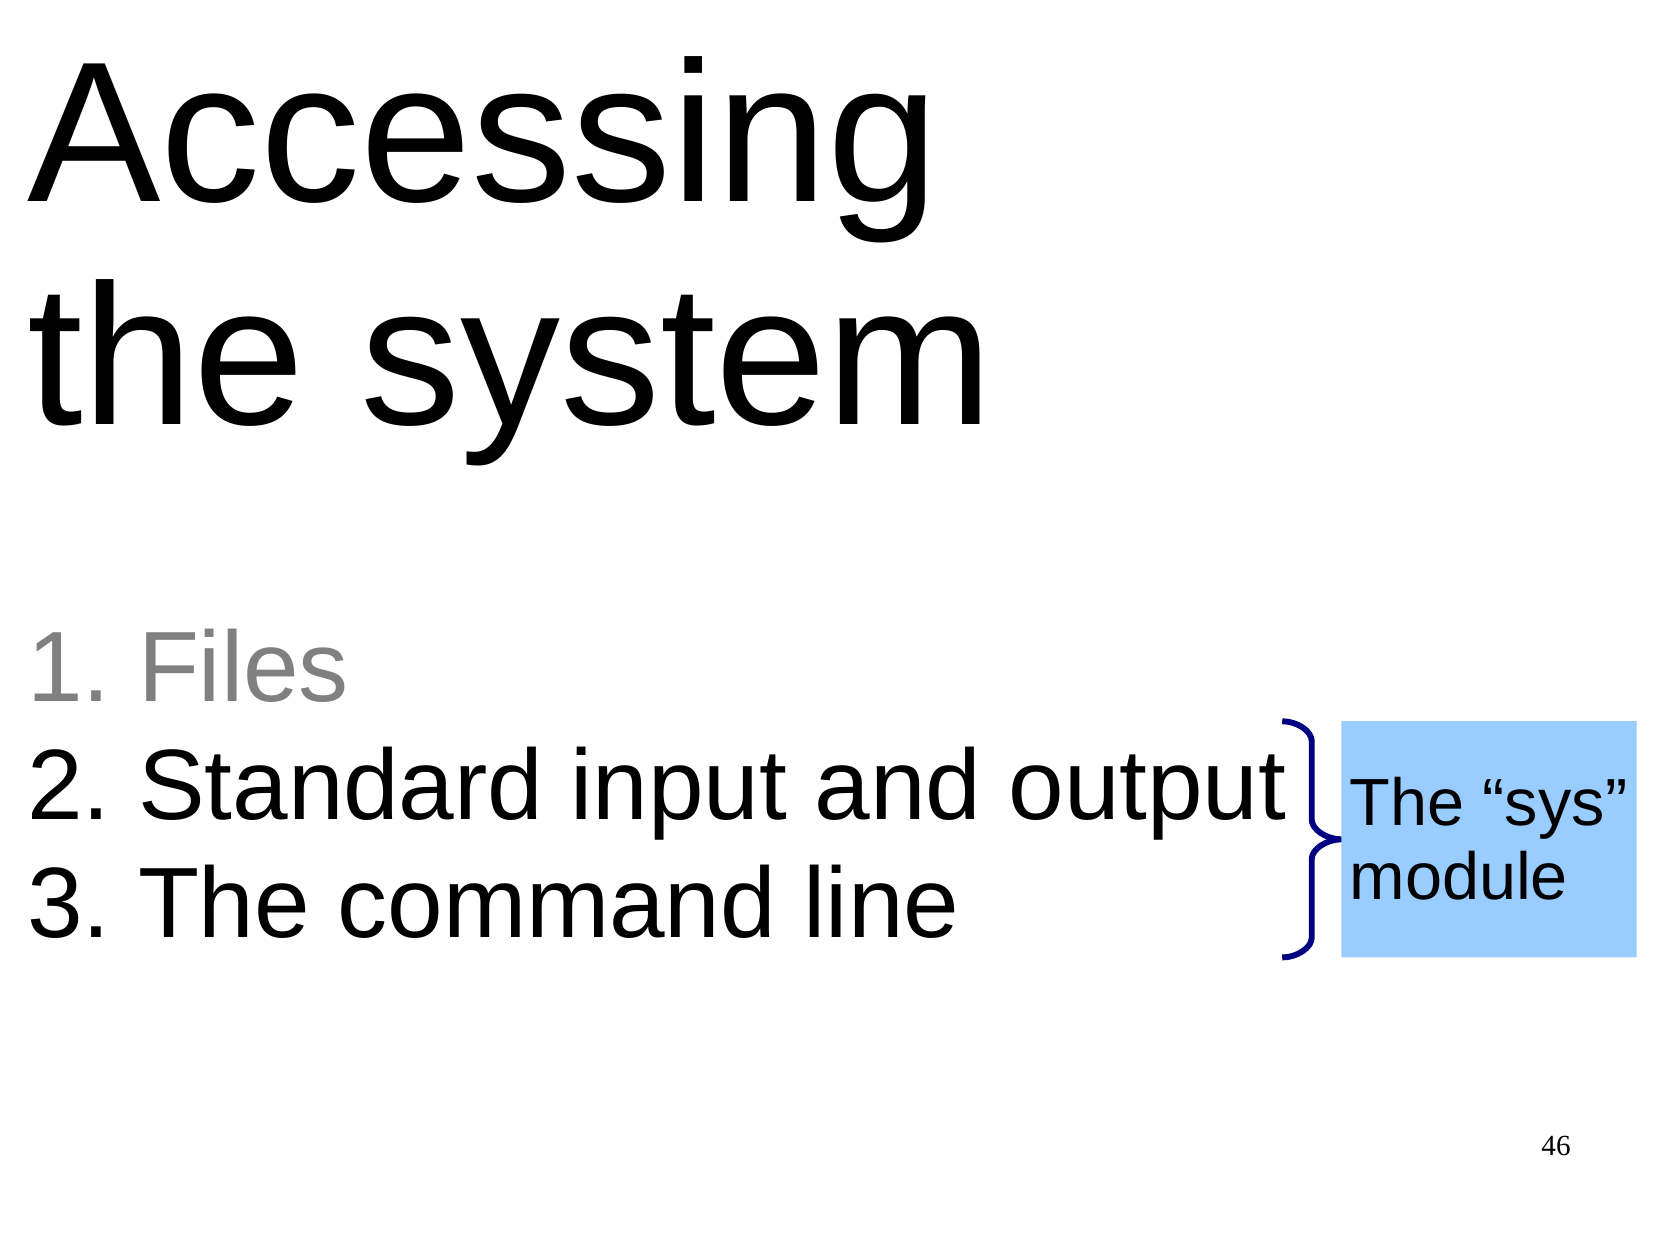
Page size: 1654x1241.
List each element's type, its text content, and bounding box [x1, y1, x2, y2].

text_box Accessing the system [12, 12, 1009, 475]
text_box The “sys” module [1341, 721, 1637, 958]
text_box 1. Files [12, 603, 365, 721]
text_box 3. The command line [12, 848, 975, 966]
text_box 2. Standard input and output [12, 721, 1303, 848]
